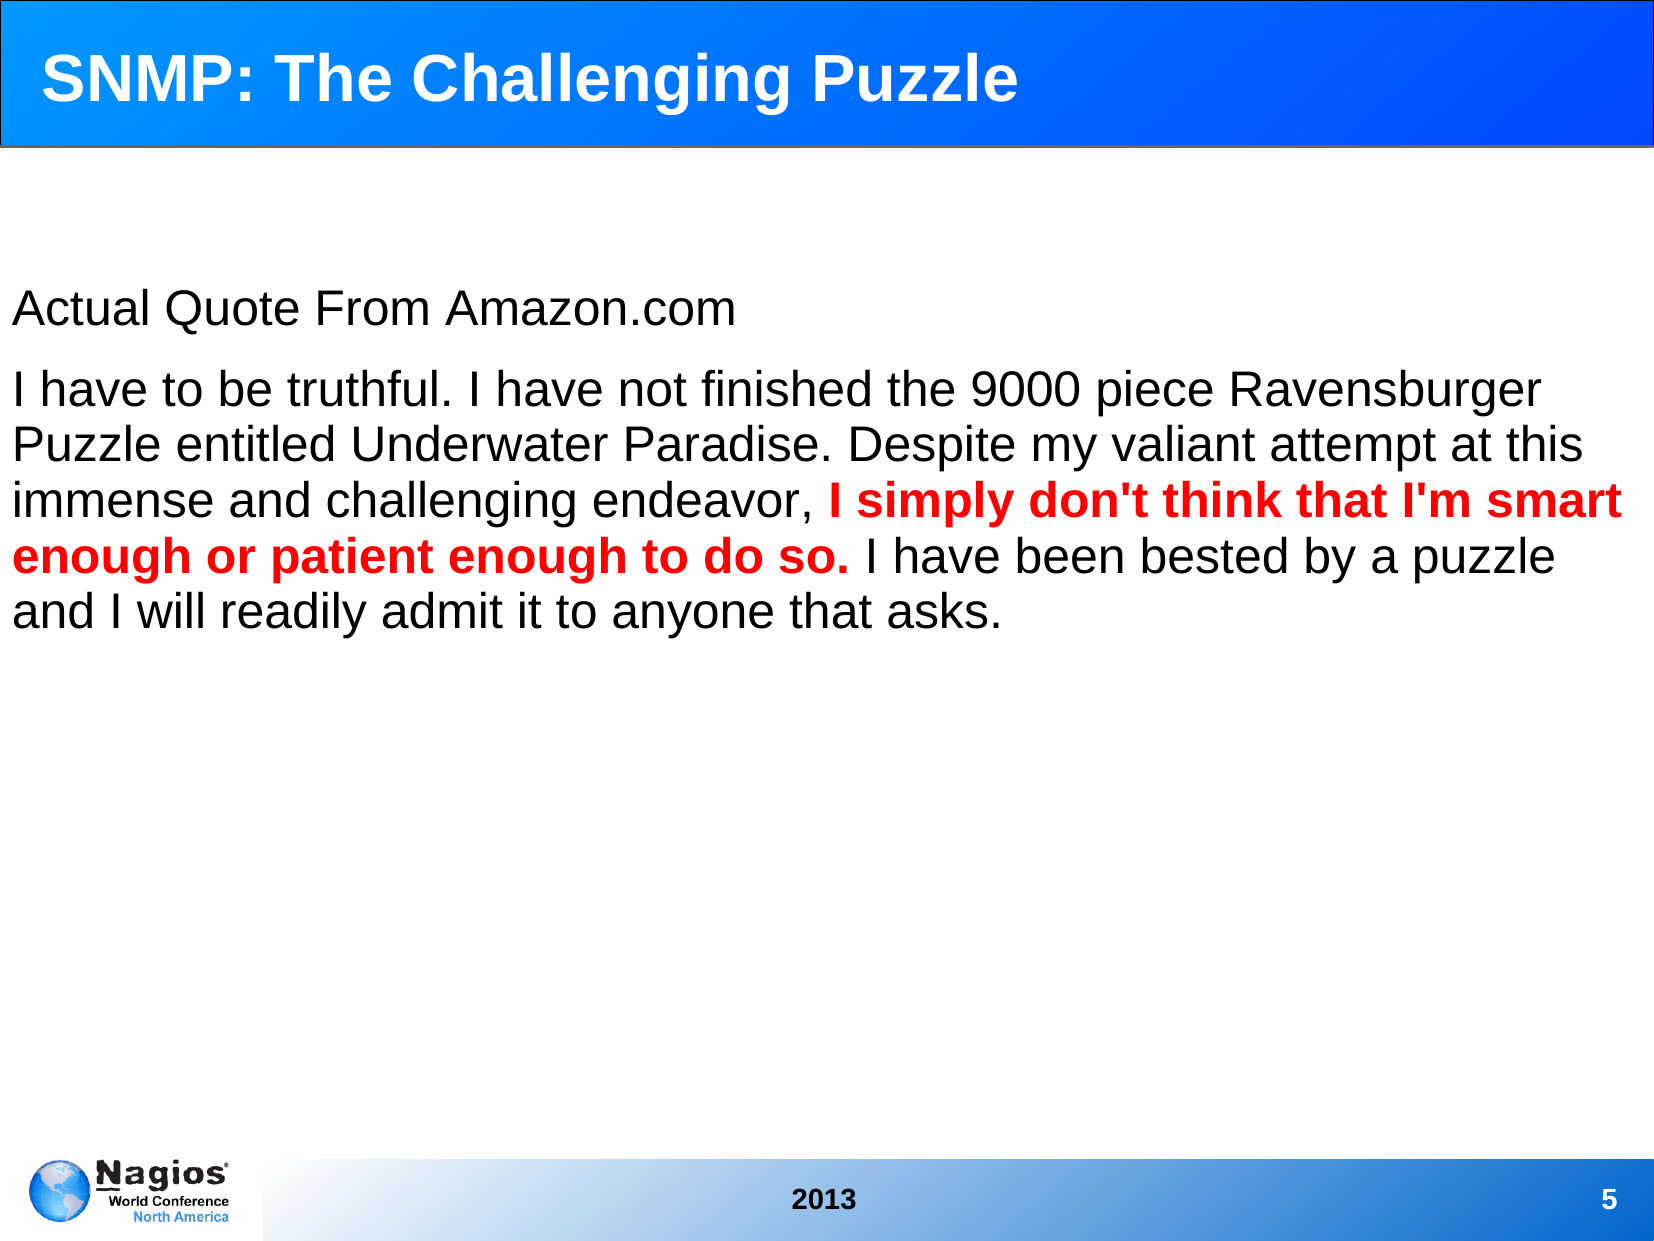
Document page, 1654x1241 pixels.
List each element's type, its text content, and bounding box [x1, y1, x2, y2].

title SNMP: The Challenging Puzzle [41, 36, 1248, 120]
picture [29, 1159, 229, 1235]
text_box Actual Quote From Amazon.com I have to be truthful. I have not finished the 9000 piece Ravensburger Puzzle entitled Underwater Paradise. Despite my valiant attempt at this immense and challenging endeavor, I simply don't think that I'm smart enough or patient enough to do so. I have been bested by a puzzle and I will readily admit it to anyone that asks. [0, 272, 1654, 1024]
